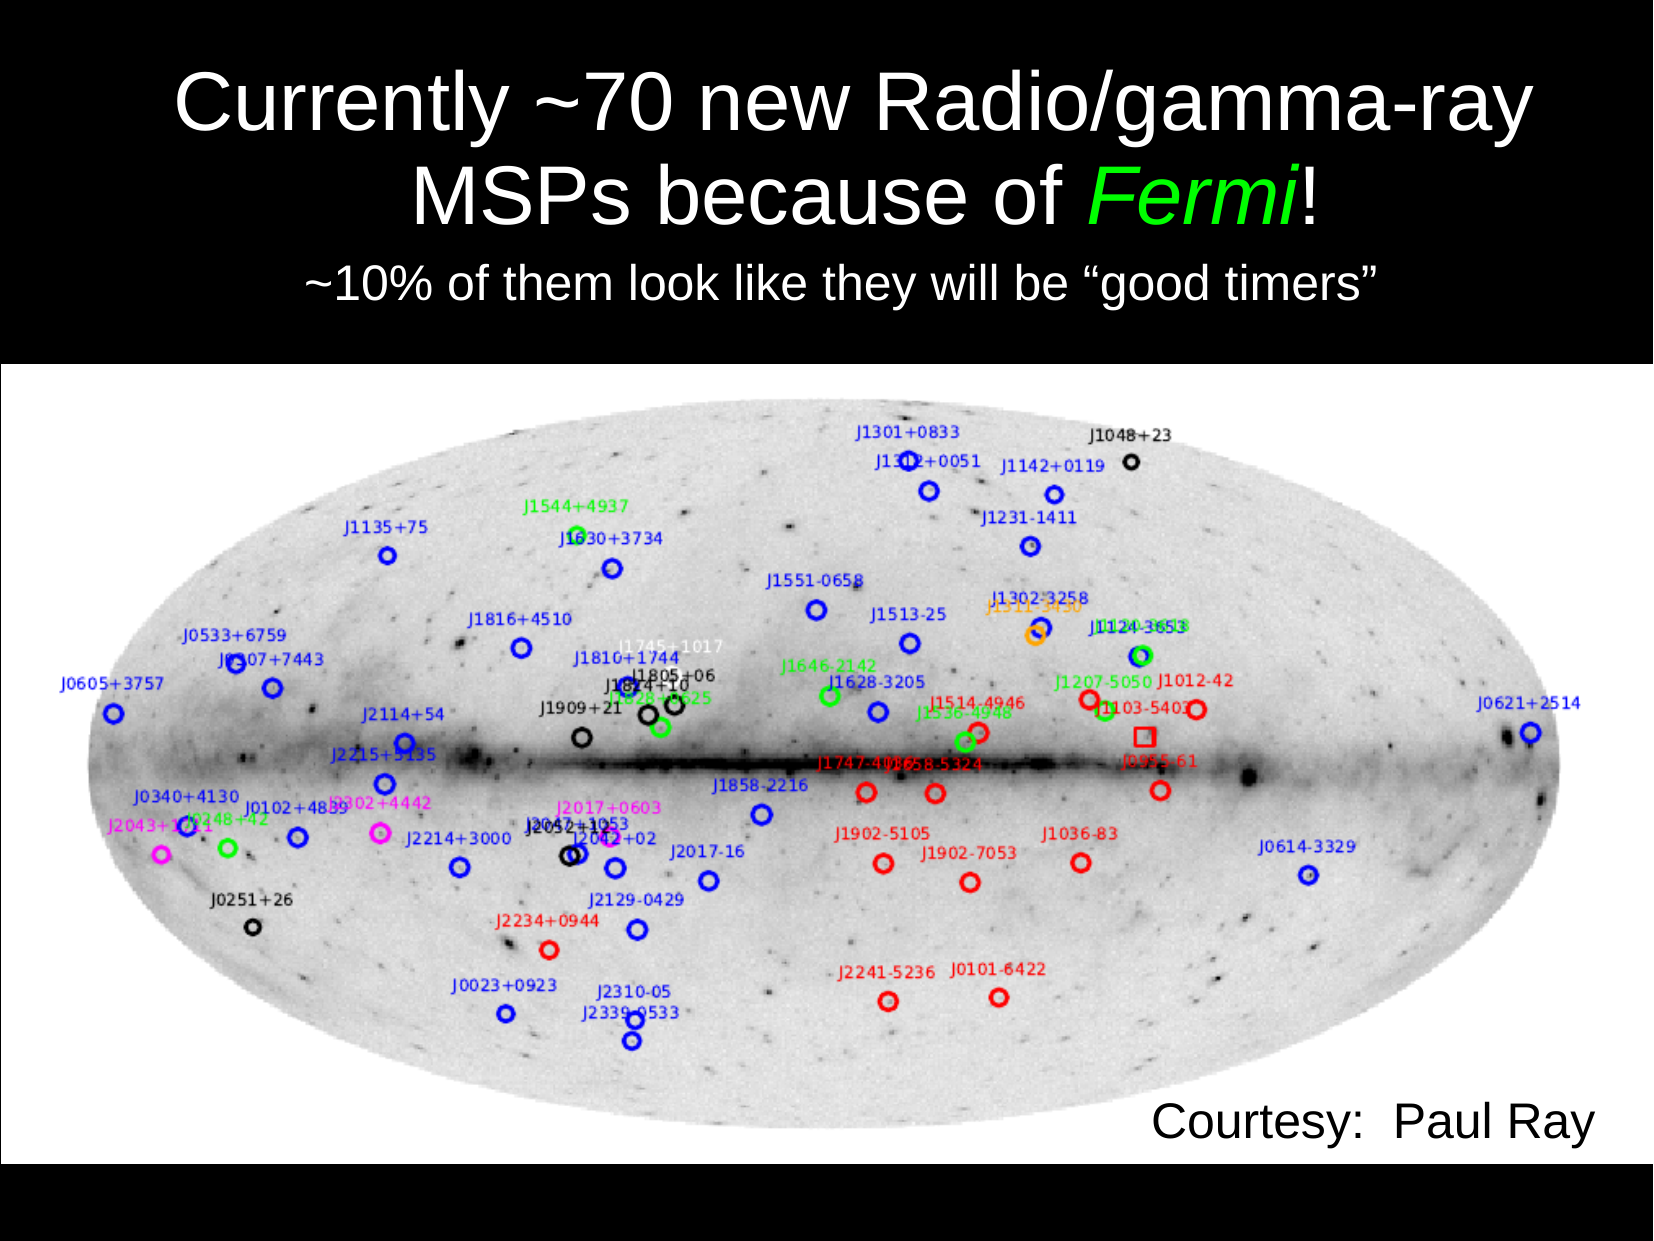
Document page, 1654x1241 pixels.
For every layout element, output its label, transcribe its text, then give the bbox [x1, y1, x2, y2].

text_box Currently ~70 new Radio/gamma-ray MSPs because of Fermi! [173, 54, 1559, 242]
text_box ~10% of them look like they will be “good timers” [304, 254, 1380, 311]
picture [1, 364, 1653, 1165]
text_box Courtesy: Paul Ray [1150, 1093, 1596, 1150]
